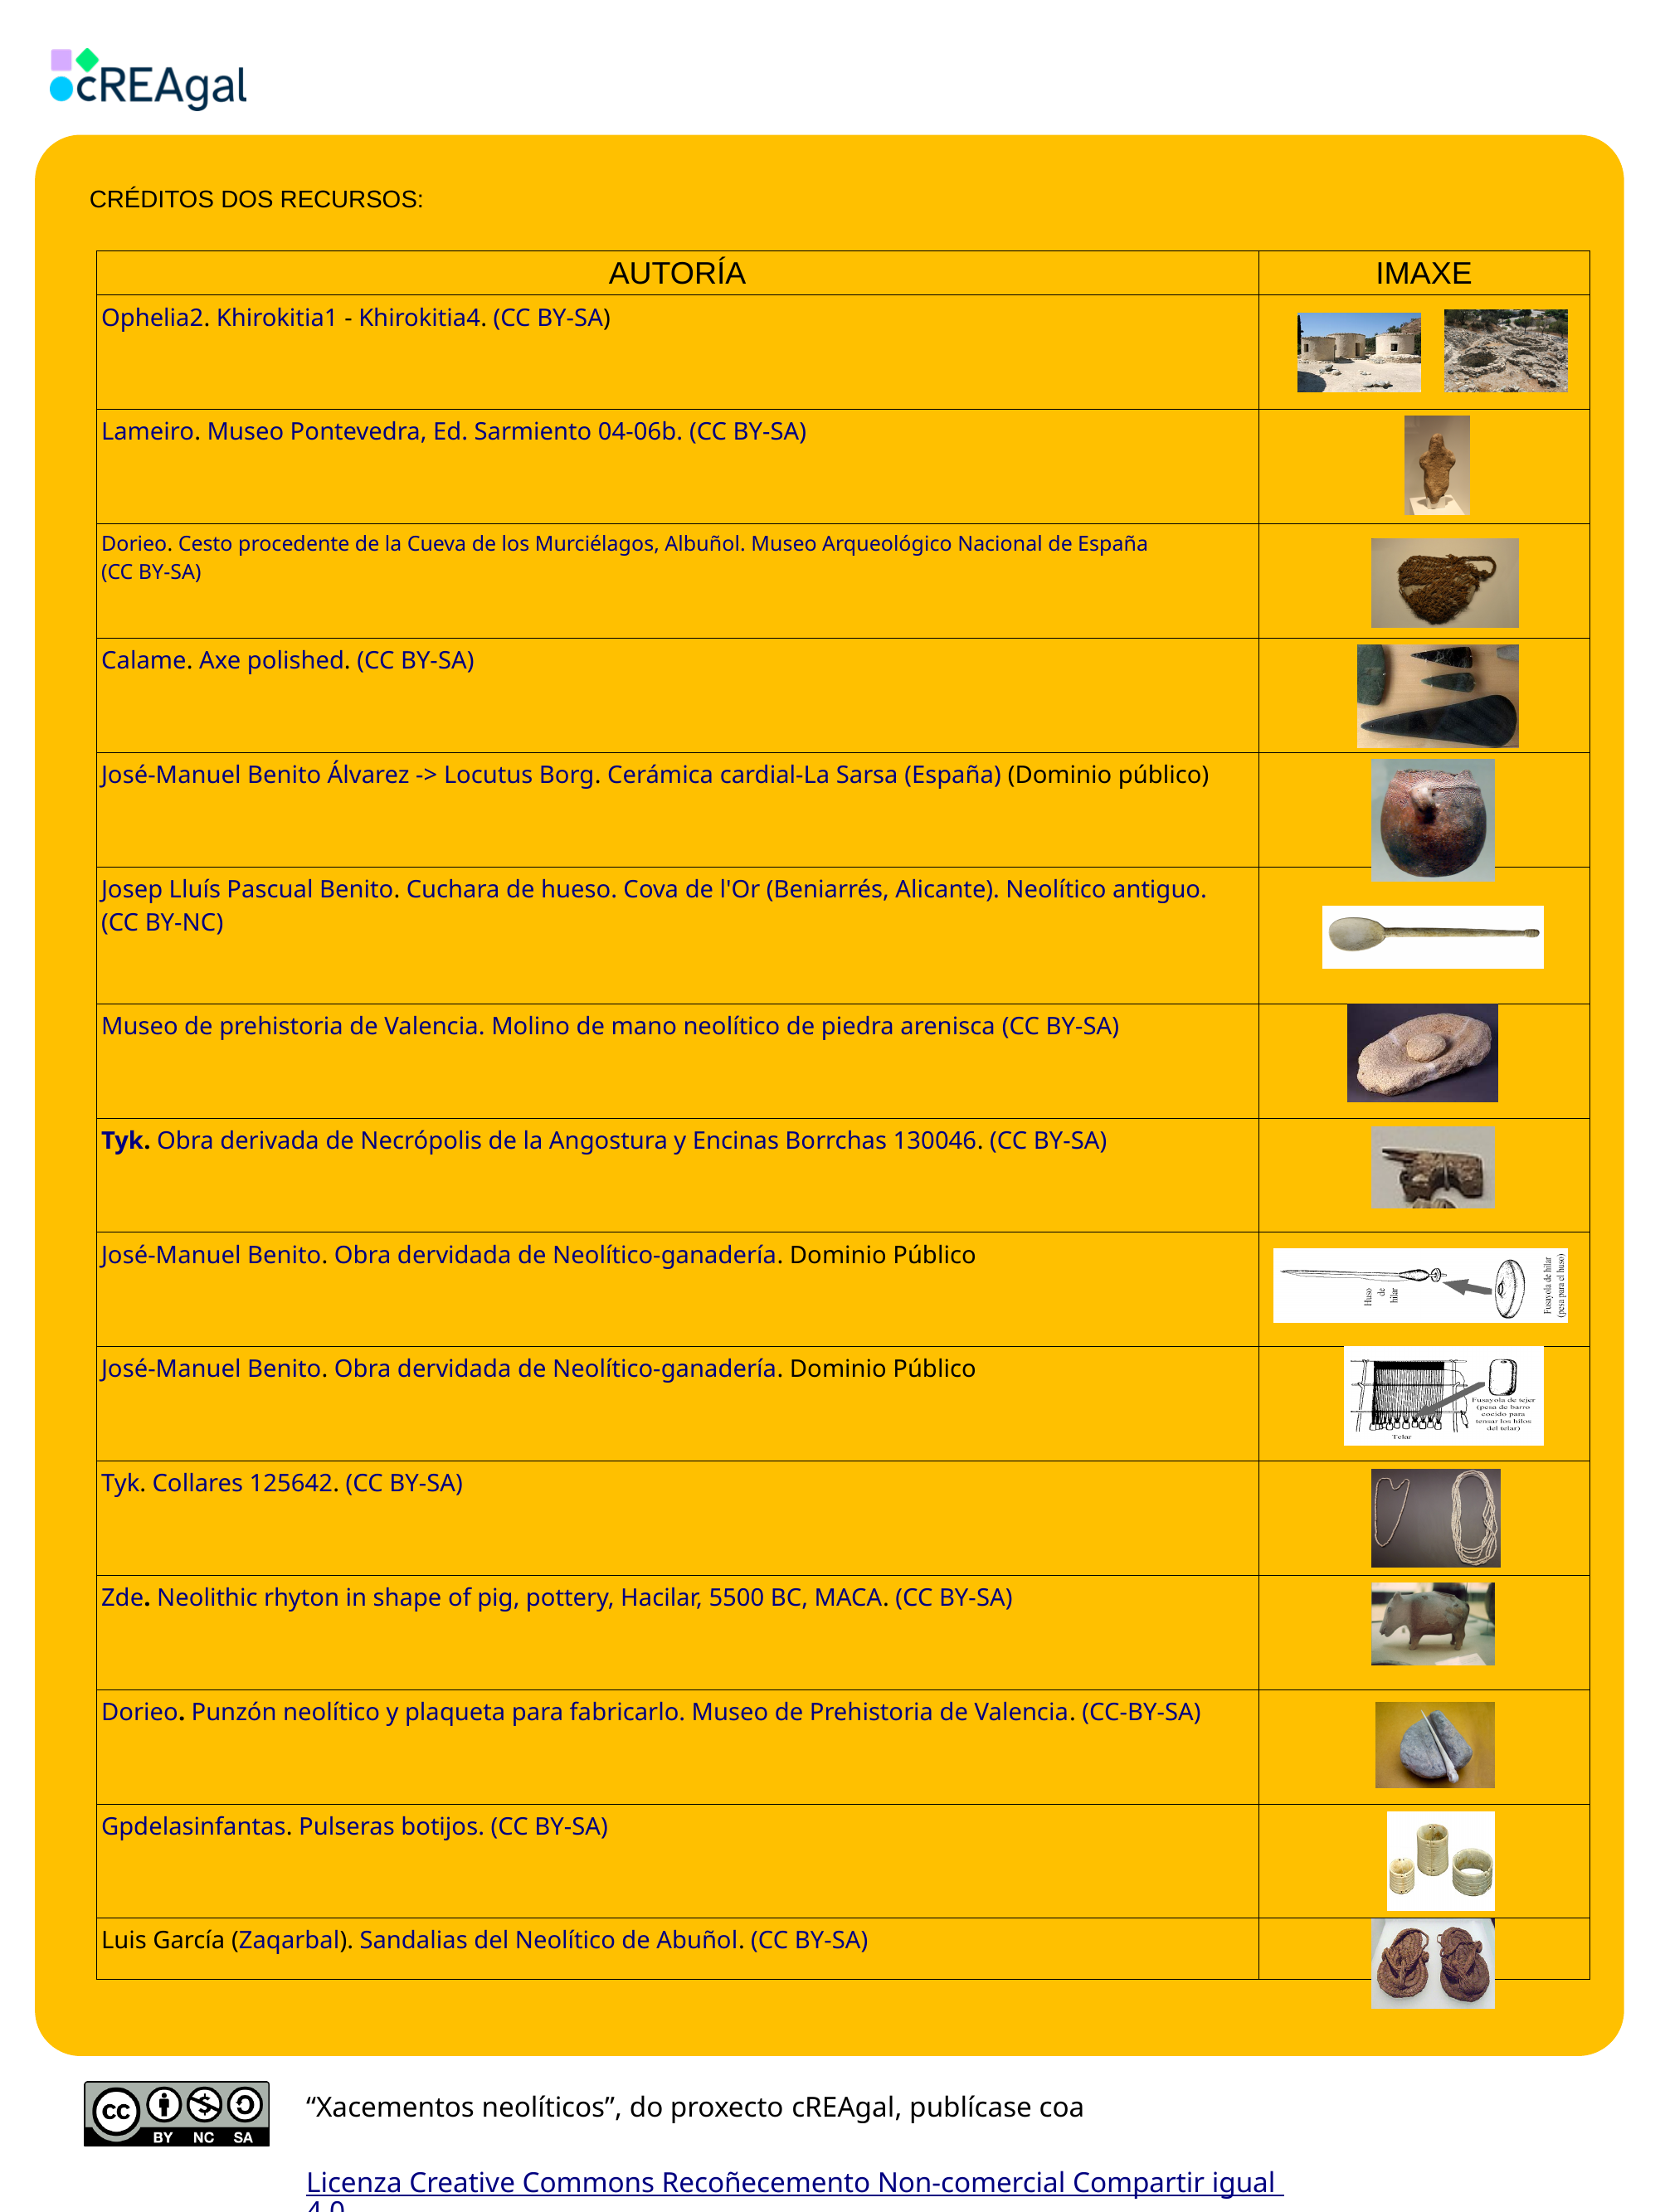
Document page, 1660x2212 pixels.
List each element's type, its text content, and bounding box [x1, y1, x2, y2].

table_cell Tyk. Obra derivada de Necrópolis de la Angostura y Encinas Borrchas 130046. (CC BY-SA) [97, 1119, 1258, 1232]
table_cell [1259, 1119, 1589, 1232]
table_cell Gpdelasinfantas. Pulseras botijos. (CC BY-SA) [97, 1805, 1258, 1918]
table_cell Zde. Neolithic rhyton in shape of pig, pottery, Hacilar, 5500 BC, MACA. (CC BY-SA) [97, 1576, 1258, 1689]
picture [1322, 906, 1544, 969]
table_header IMAXE [1259, 251, 1589, 294]
picture [1371, 759, 1495, 882]
table_cell [1259, 1004, 1589, 1118]
table_header AUTORÍA [97, 251, 1258, 294]
picture [50, 48, 246, 111]
table_cell Ophelia2. Khirokitia1 - Khirokitia4. (CC BY-SA) [97, 295, 1258, 409]
picture [1297, 313, 1421, 392]
picture [1371, 1126, 1495, 1208]
table_cell [1259, 410, 1589, 523]
picture [1357, 644, 1519, 748]
picture [1375, 1702, 1495, 1788]
table_cell José-Manuel Benito. Obra dervidada de Neolítico-ganadería. Dominio Público [97, 1347, 1258, 1461]
table_cell Dorieo. Cesto procedente de la Cueva de los Murciélagos, Albuñol. Museo Arqueológico Nacional de España (CC BY-SA) [97, 524, 1258, 638]
picture [1371, 1469, 1501, 1568]
table_cell José-Manuel Benito. Obra dervidada de Neolítico-ganadería. Dominio Público [97, 1232, 1258, 1346]
table_cell [1259, 1918, 1371, 1979]
picture [84, 2081, 270, 2146]
table_cell [1259, 295, 1589, 409]
table_cell [1259, 639, 1589, 752]
table_cell [1259, 1347, 1589, 1461]
table_cell [1259, 1576, 1589, 1689]
table_cell Museo de prehistoria de Valencia. Molino de mano neolítico de piedra arenisca (CC BY-SA) [97, 1004, 1258, 1118]
table_cell Lameiro. Museo Pontevedra, Ed. Sarmiento 04-06b. (CC BY-SA) [97, 410, 1258, 523]
table_cell Dorieo. Punzón neolítico y plaqueta para fabricarlo. Museo de Prehistoria de Valencia. (CC-BY-SA) [97, 1690, 1258, 1804]
picture [1404, 416, 1470, 515]
table_cell [1259, 524, 1589, 638]
picture [1347, 1004, 1498, 1102]
table_cell [1259, 1690, 1589, 1804]
table_cell José-Manuel Benito Álvarez -> Locutus Borg. Cerámica cardial-La Sarsa (España) (Dominio público) [97, 753, 1258, 867]
table_cell [1259, 1232, 1589, 1346]
table_cell Tyk. Collares 125642. (CC BY-SA) [97, 1461, 1258, 1575]
picture [1387, 1811, 1495, 1911]
table_cell Josep Lluís Pascual Benito. Cuchara de hueso. Cova de l'Or (Beniarrés, Alicante). Neolítico antiguo. (CC BY-NC) [97, 868, 1258, 1004]
table_cell [1259, 1461, 1589, 1575]
table_cell [1259, 868, 1589, 1004]
picture [1444, 309, 1568, 392]
picture [1273, 1248, 1568, 1323]
picture [1371, 1582, 1495, 1665]
table_cell [1495, 1918, 1589, 1979]
text_box “Xacementos neolíticos”, do proxecto cREAgal, publícase coa Licenza Creative Commons Recoñecemento Non-comercial Compartir igual 4.0 [294, 2081, 1298, 2156]
table_cell [1259, 1805, 1589, 1918]
picture [1371, 1918, 1495, 2009]
picture [1371, 538, 1519, 628]
picture [1344, 1346, 1544, 1446]
table_cell [1259, 753, 1589, 867]
table_cell Calame. Axe polished. (CC BY-SA) [97, 639, 1258, 752]
title CRÉDITOS DOS RECURSOS: [89, 171, 441, 227]
table_cell Luis García (Zaqarbal). Sandalias del Neolítico de Abuñol. (CC BY-SA) [97, 1918, 1258, 1979]
